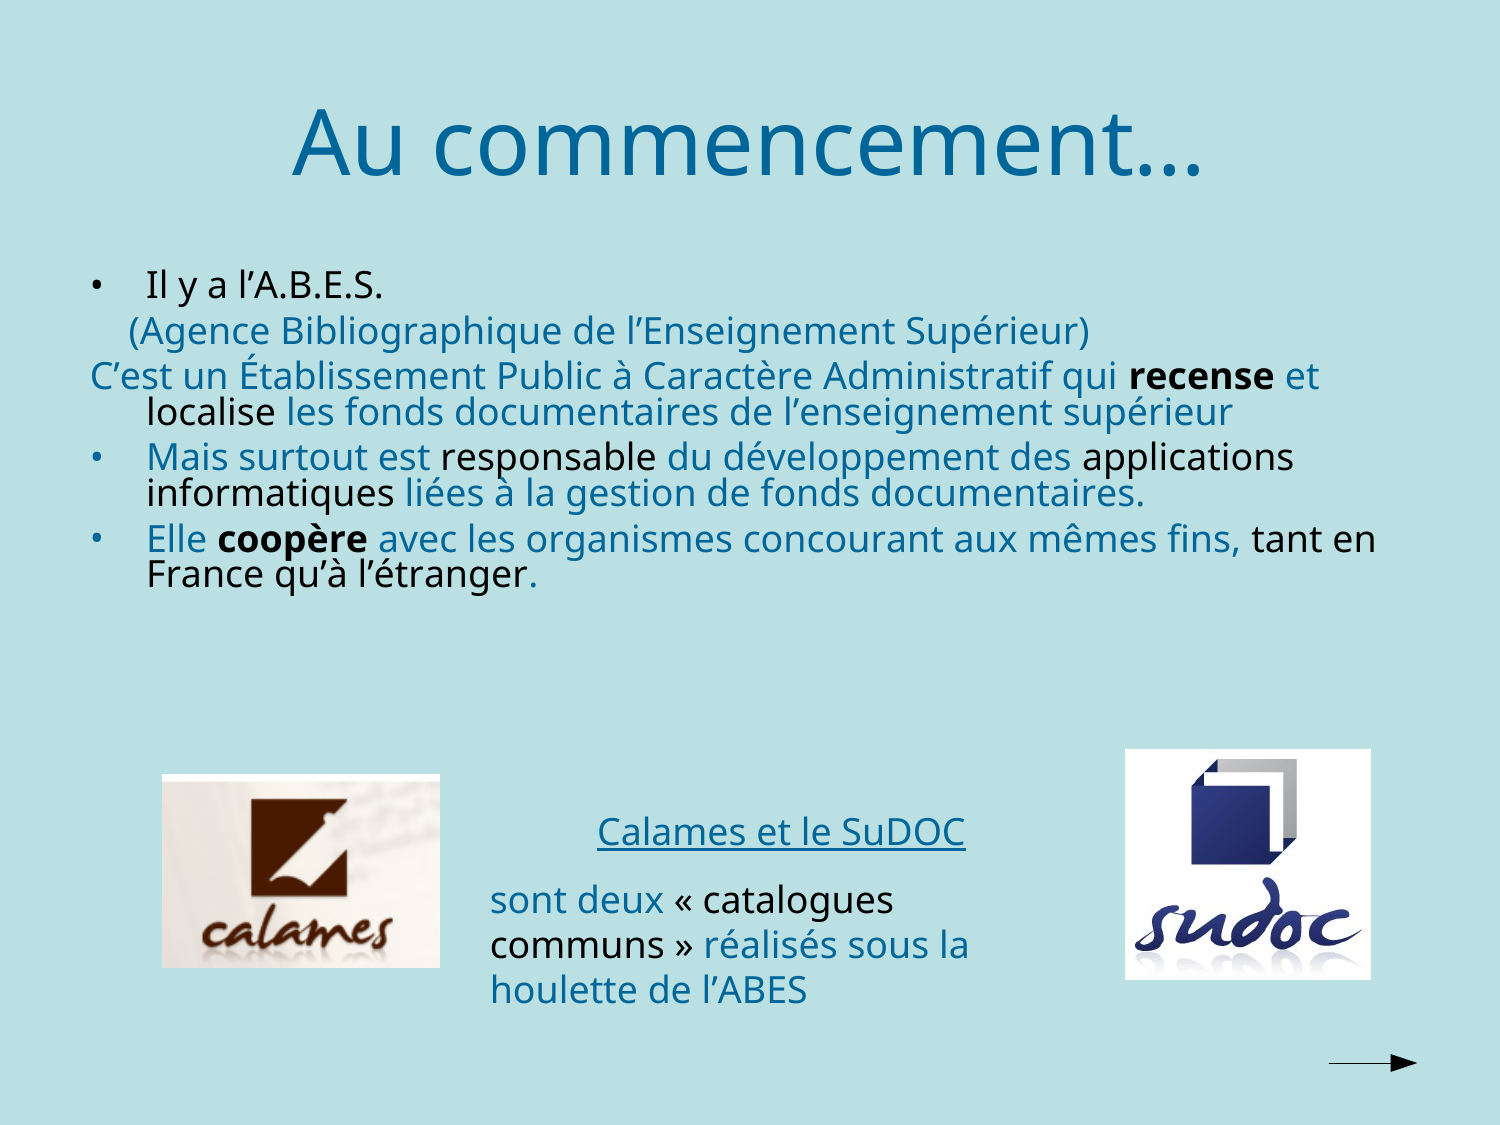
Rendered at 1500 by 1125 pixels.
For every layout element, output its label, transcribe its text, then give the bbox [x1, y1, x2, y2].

picture [1125, 749, 1371, 980]
text_box Calames et le SuDOC sont deux « catalogues communs » réalisés sous la houlette de l’ABES [474, 799, 1101, 1019]
list Il y a l’A.B.E.S. (Agence Bibliographique de l’Enseignement Supérieur) C’est un Établissement Public à Caractère Administratif qui recense et localise les fonds documentaires de l’enseignement supérieur Mais surtout est responsable du développement des applications informatiques liées à la gestion de fonds documentaires. Elle coopère avec les organismes concourant aux mêmes fins, tant en France qu’à l’étranger. [75, 262, 1426, 763]
picture [162, 774, 440, 968]
title Au commencement… [75, 45, 1426, 233]
